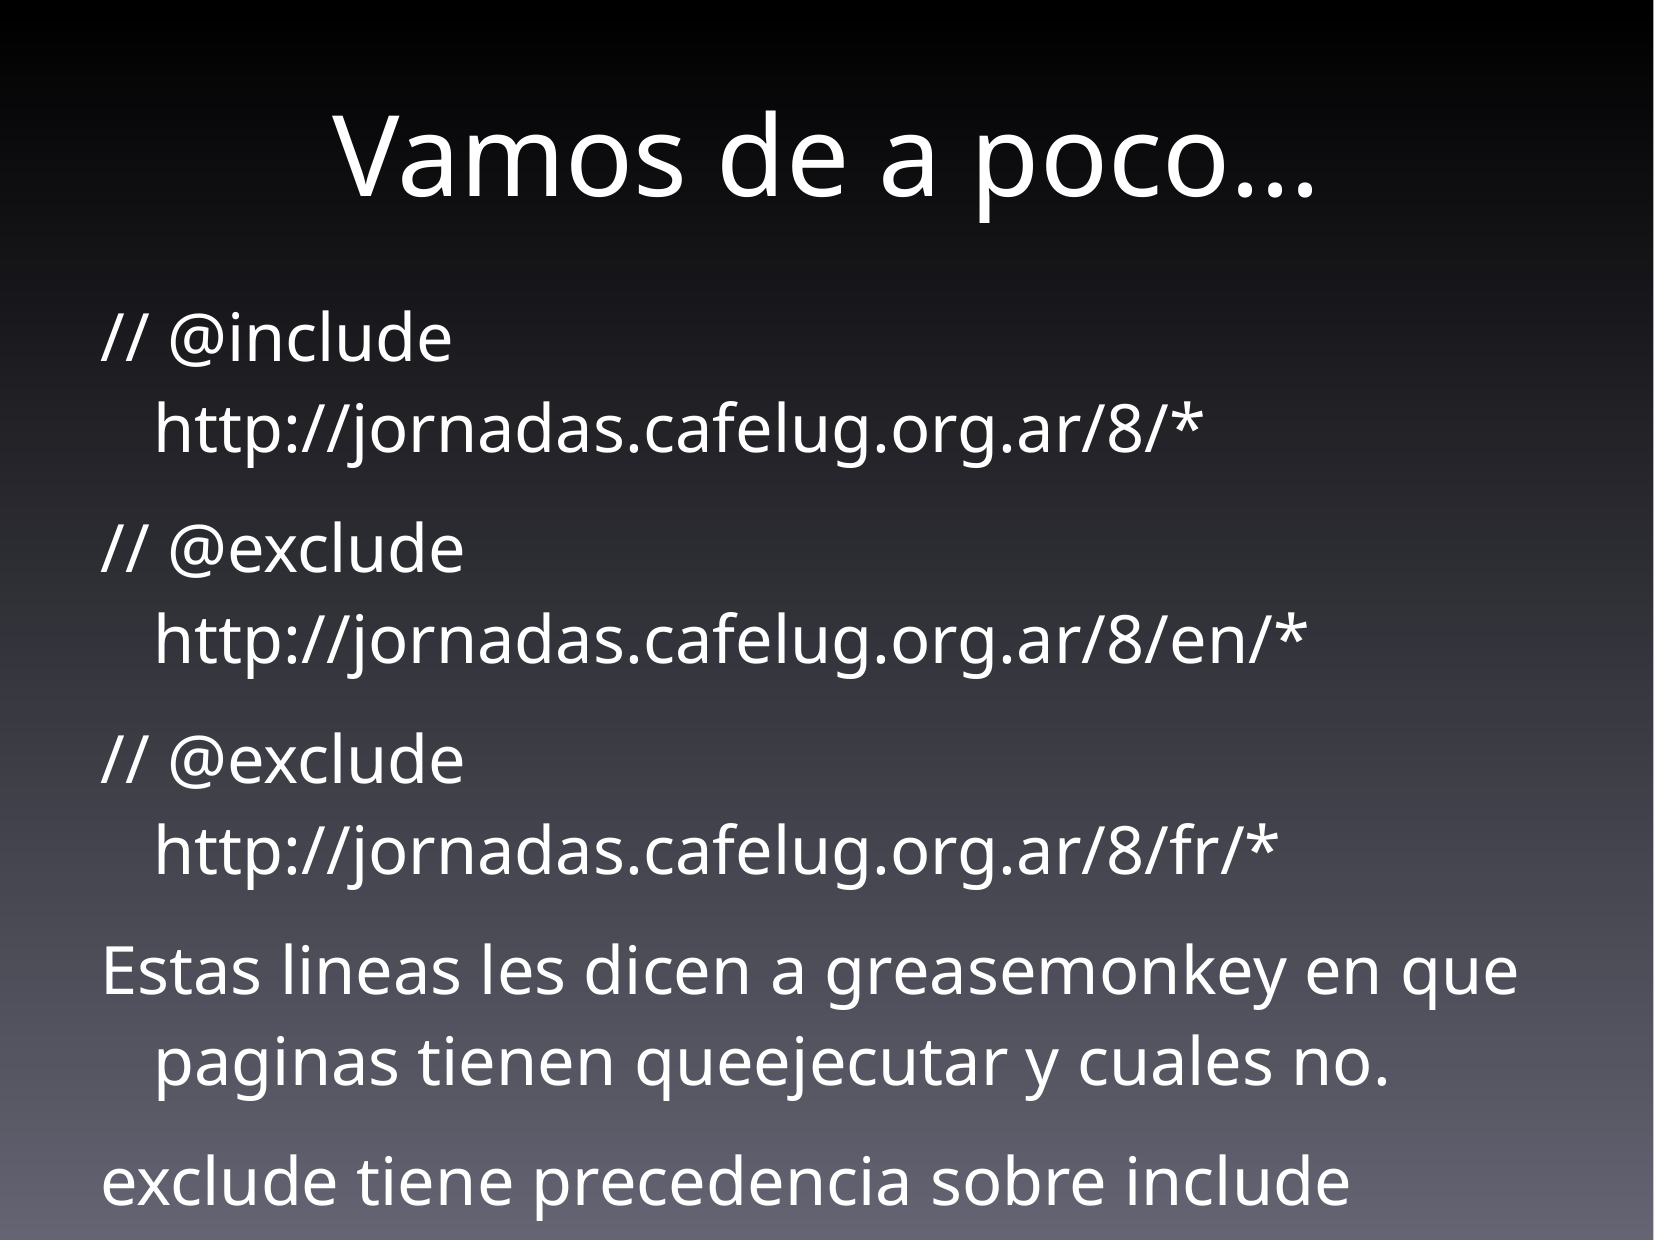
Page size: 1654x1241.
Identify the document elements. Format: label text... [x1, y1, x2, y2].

title Vamos de a poco... [82, 56, 1571, 250]
list // @include http://jornadas.cafelug.org.ar/8/* // @exclude http://jornadas.cafelug.org.ar/8/en/* // @exclude http://jornadas.cafelug.org.ar/8/fr/* Estas lineas les dicen a greasemonkey en que paginas tienen queejecutar y cuales no. exclude tiene precedencia sobre include * es un comodin se puede hacer // @include * [82, 290, 1571, 1216]
